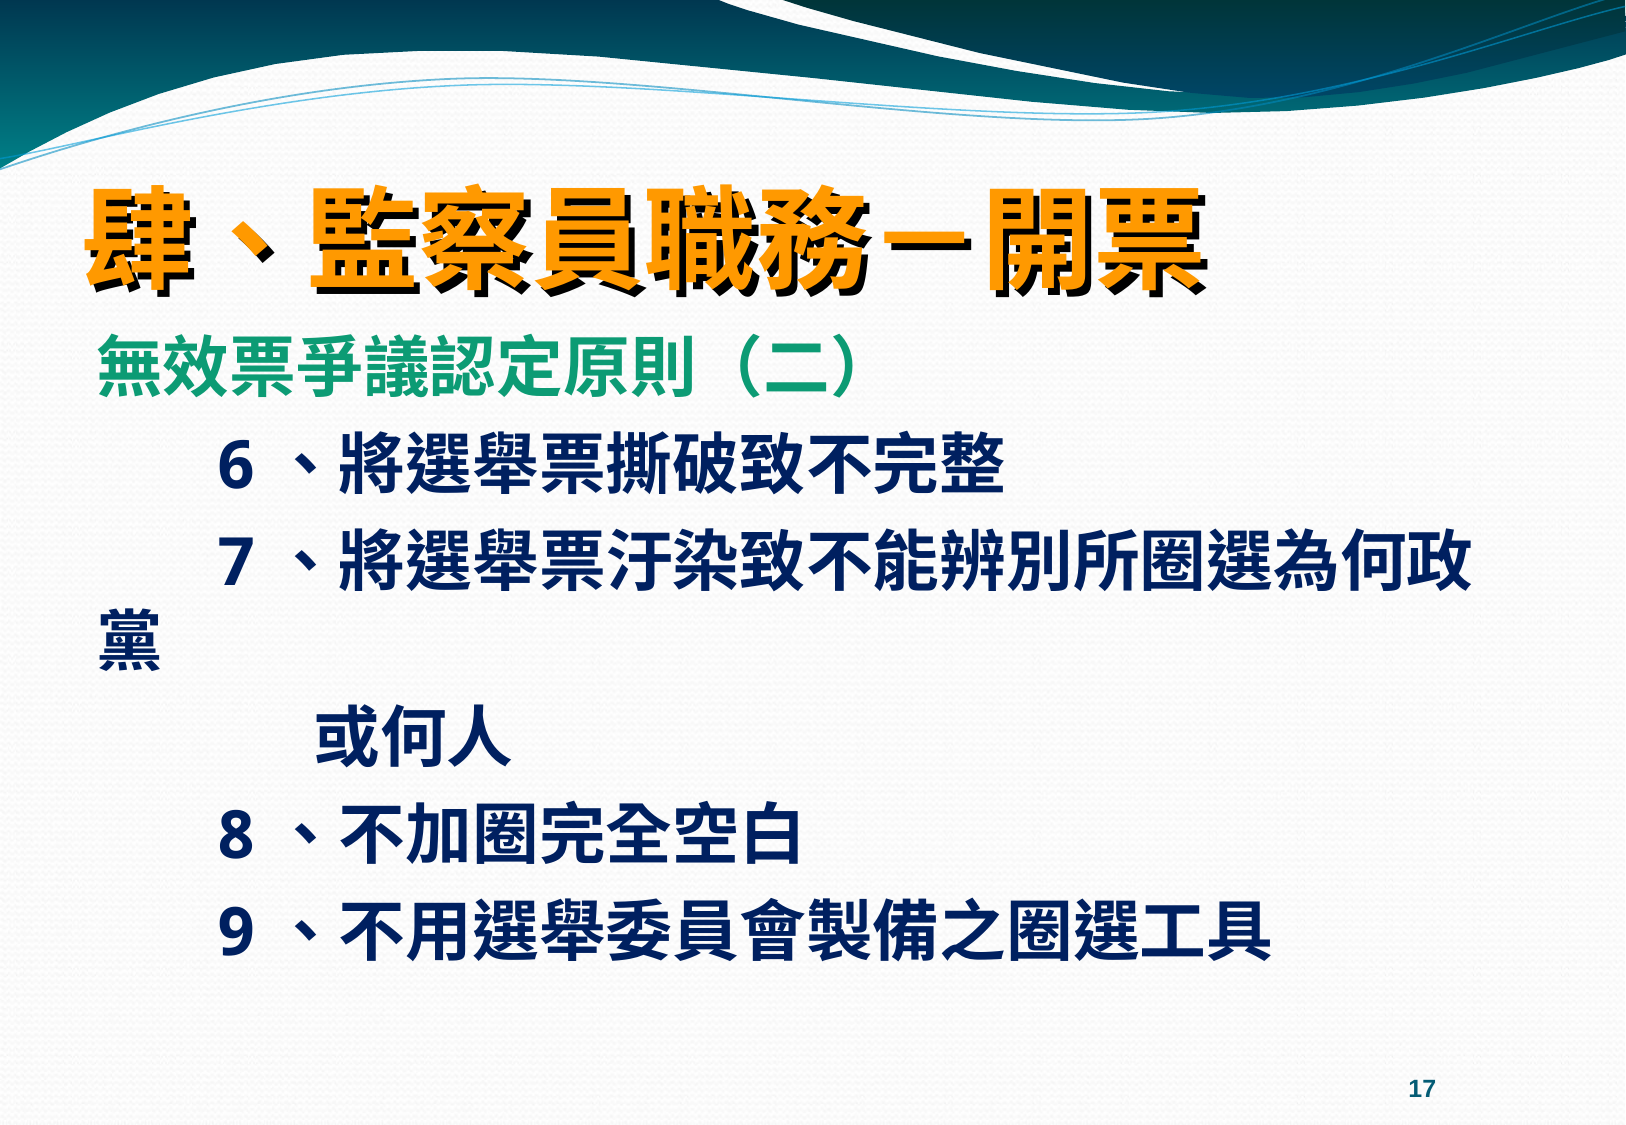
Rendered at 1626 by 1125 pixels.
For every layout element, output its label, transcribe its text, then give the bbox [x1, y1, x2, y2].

text_box [1408, 1042, 1544, 1103]
list 無效票爭議認定原則（二） 6、將選舉票撕破致不完整 7、將選舉票汙染致不能辨別所圈選為何政黨 或何人 8、不加圈完全空白 9、不用選舉委員會製備之圈選工具 [81, 317, 1544, 1038]
title 肆、監察員職務－開票 [81, 115, 1544, 304]
